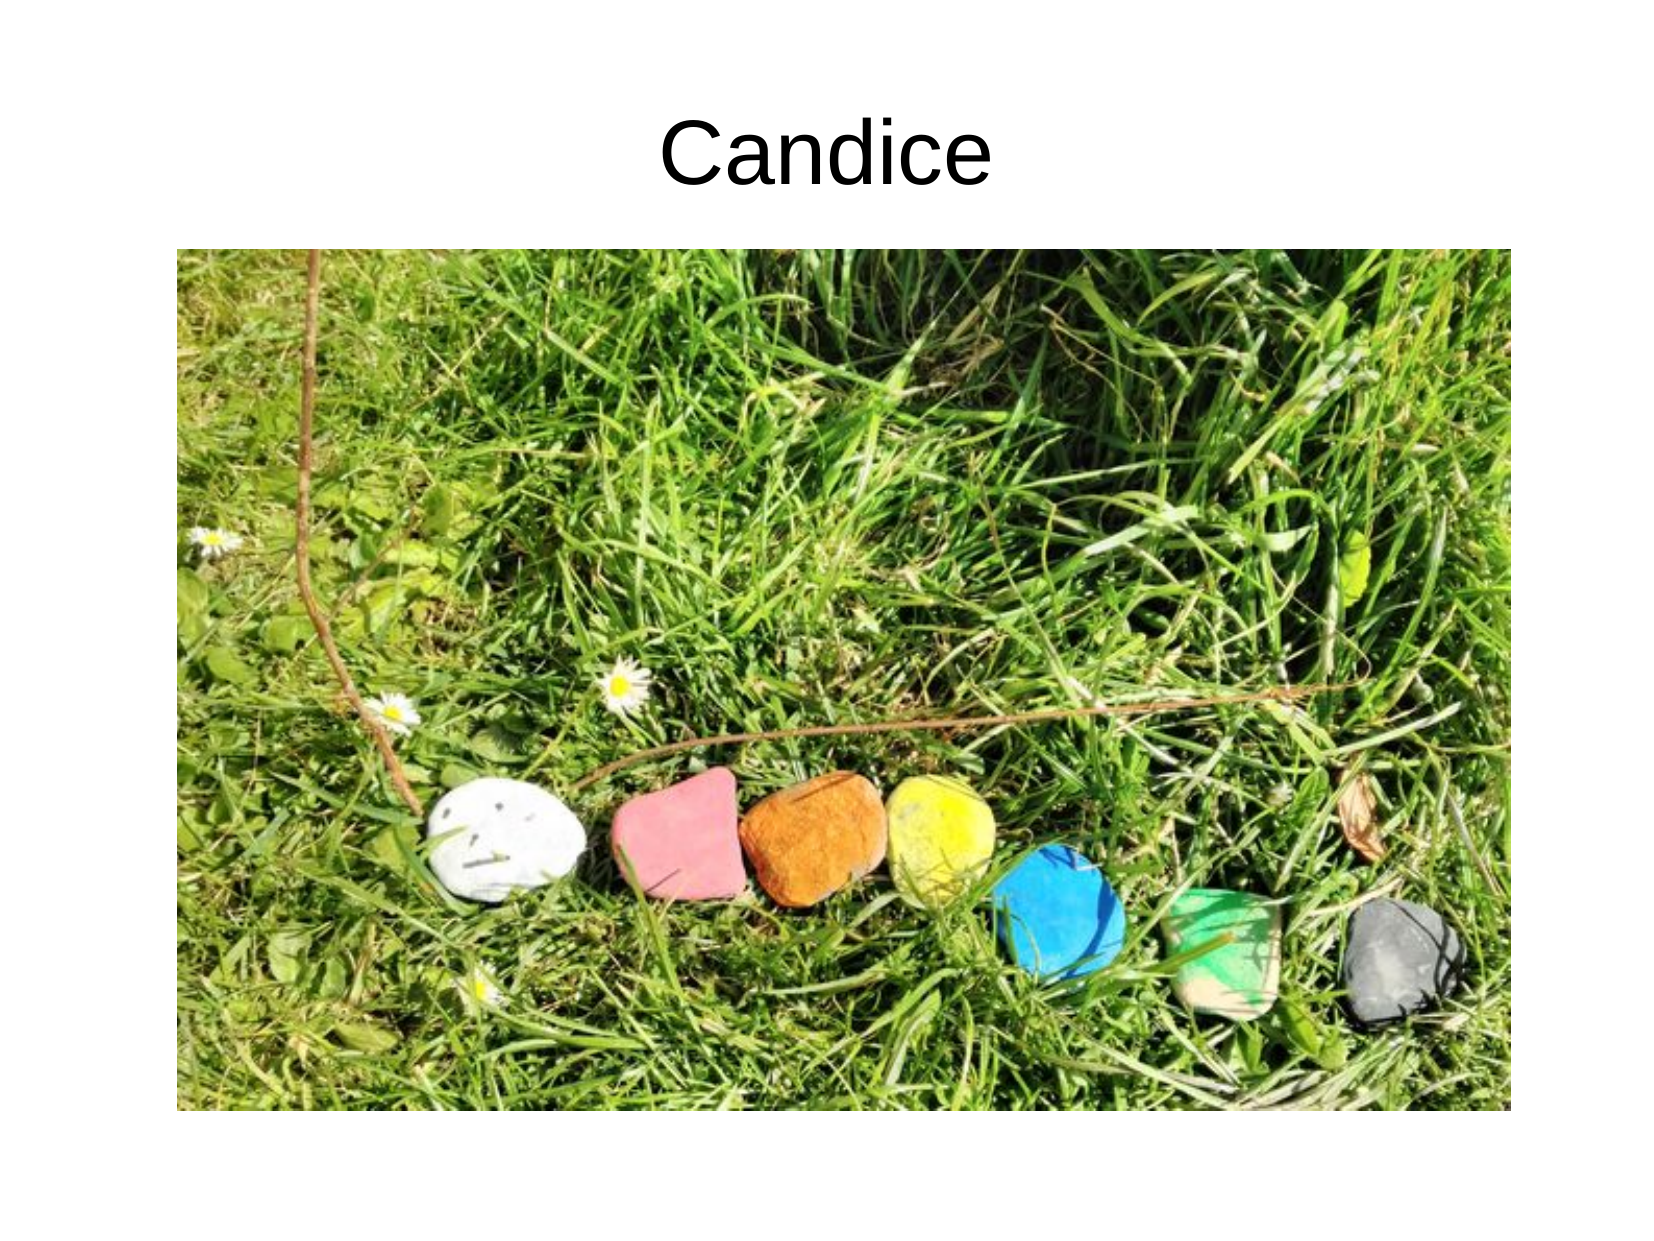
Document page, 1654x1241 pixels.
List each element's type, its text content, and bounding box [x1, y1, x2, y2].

title Candice [82, 49, 1571, 257]
picture [177, 249, 1511, 1111]
